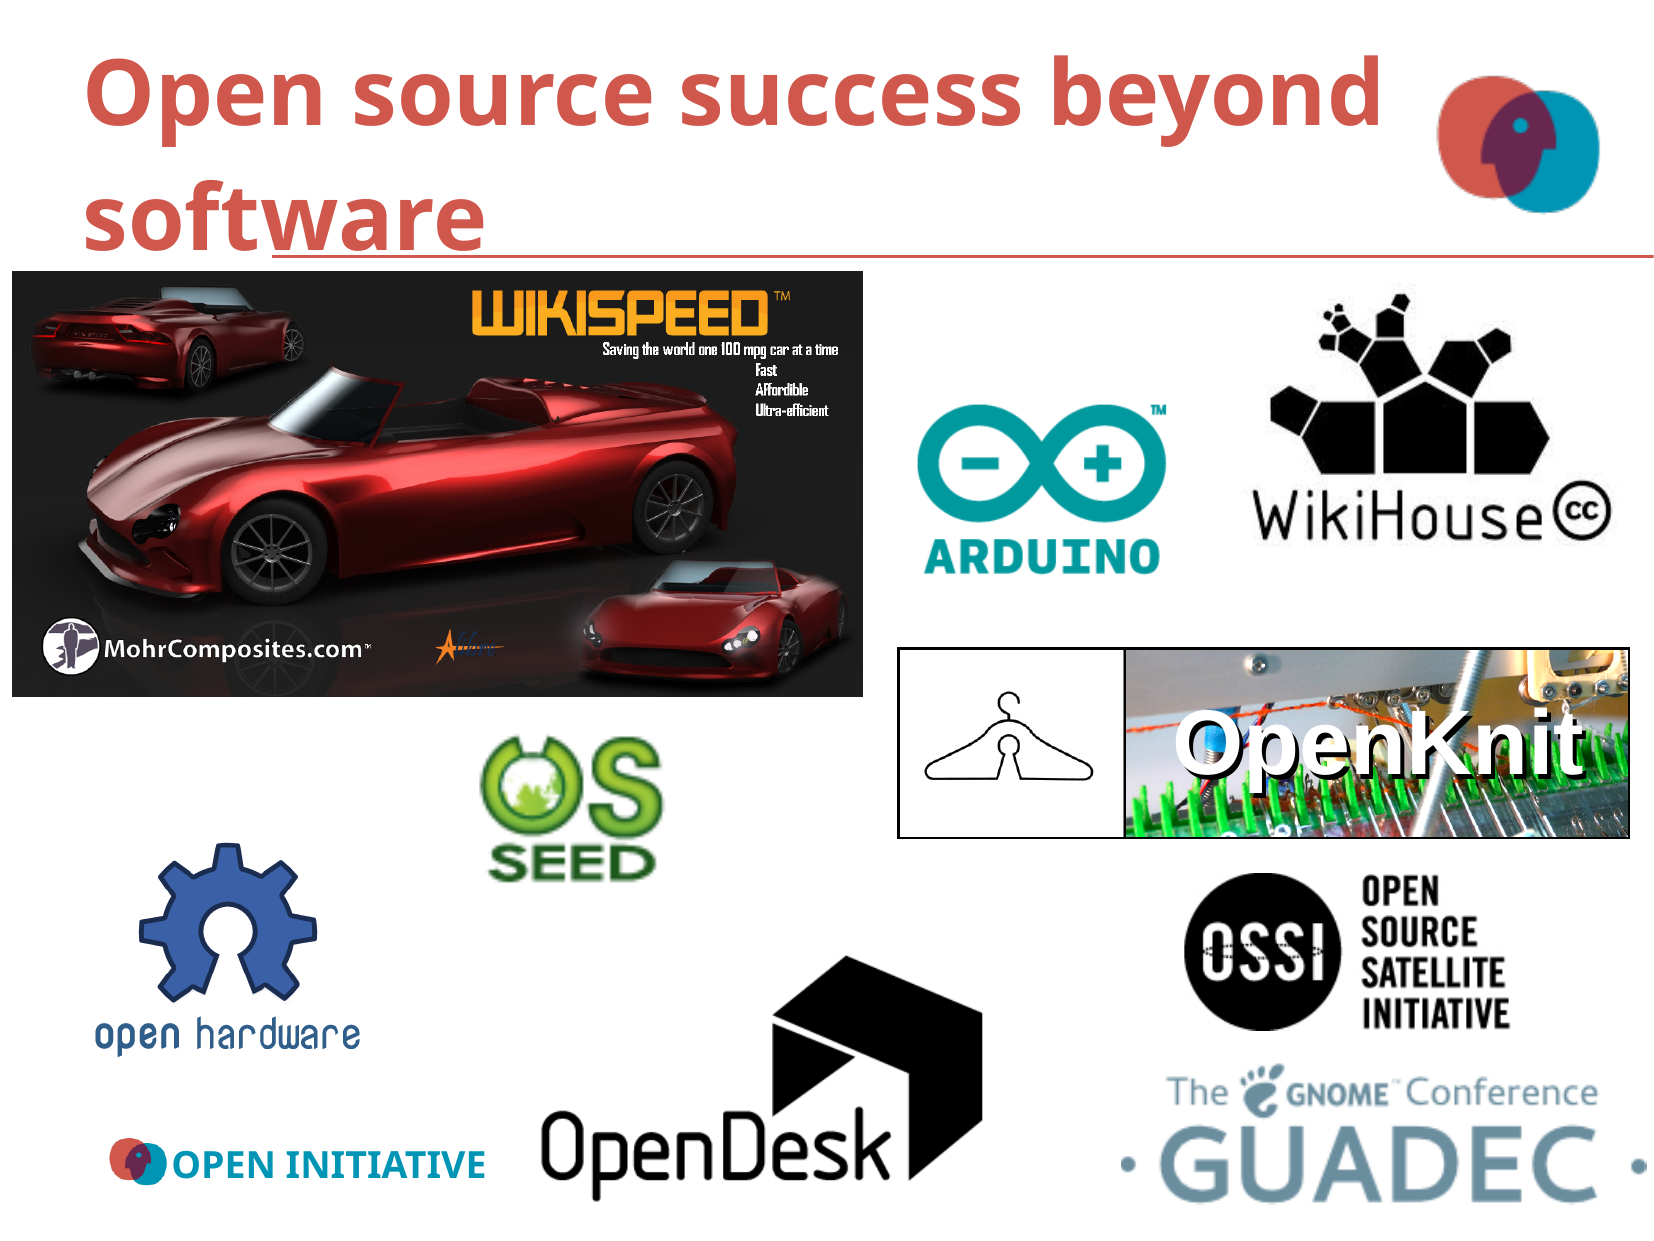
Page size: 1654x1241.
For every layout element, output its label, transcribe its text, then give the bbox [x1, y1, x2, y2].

picture [914, 401, 1170, 579]
title Open source success beyond software [82, 49, 1453, 257]
picture [1453, 59, 1611, 236]
picture [1216, 271, 1636, 566]
picture [528, 944, 993, 1211]
picture [1121, 1062, 1647, 1205]
picture [1183, 873, 1512, 1031]
picture [106, 1131, 170, 1193]
picture [897, 647, 1630, 839]
picture [12, 271, 863, 697]
picture [81, 806, 373, 1099]
picture [478, 732, 687, 886]
